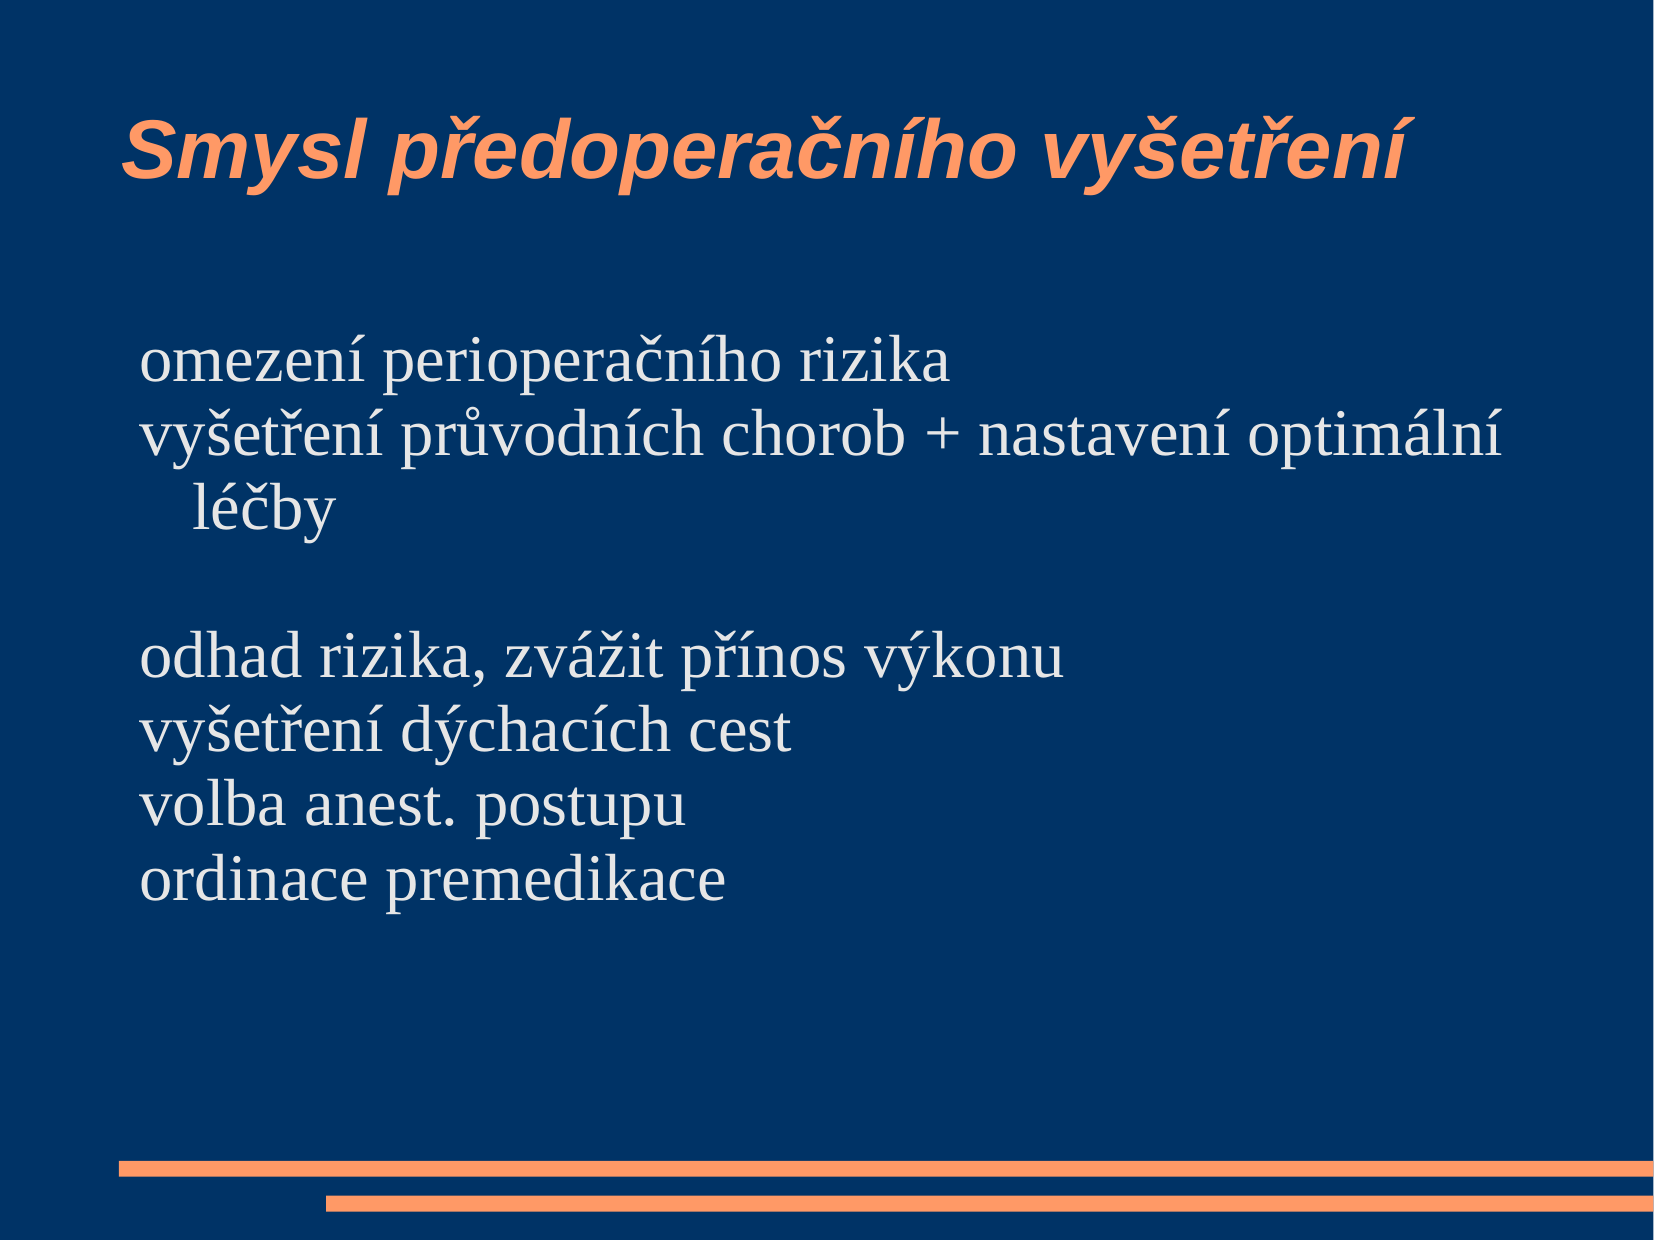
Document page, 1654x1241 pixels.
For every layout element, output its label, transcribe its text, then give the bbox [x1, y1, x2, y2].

title Smysl předoperačního vyšetření [121, 46, 1534, 254]
list omezení perioperačního rizika vyšetření průvodních chorob + nastavení optimální léčby odhad rizika, zvážit přínos výkonu vyšetření dýchacích cest volba anest. postupu ordinace premedikace [121, 322, 1561, 1132]
